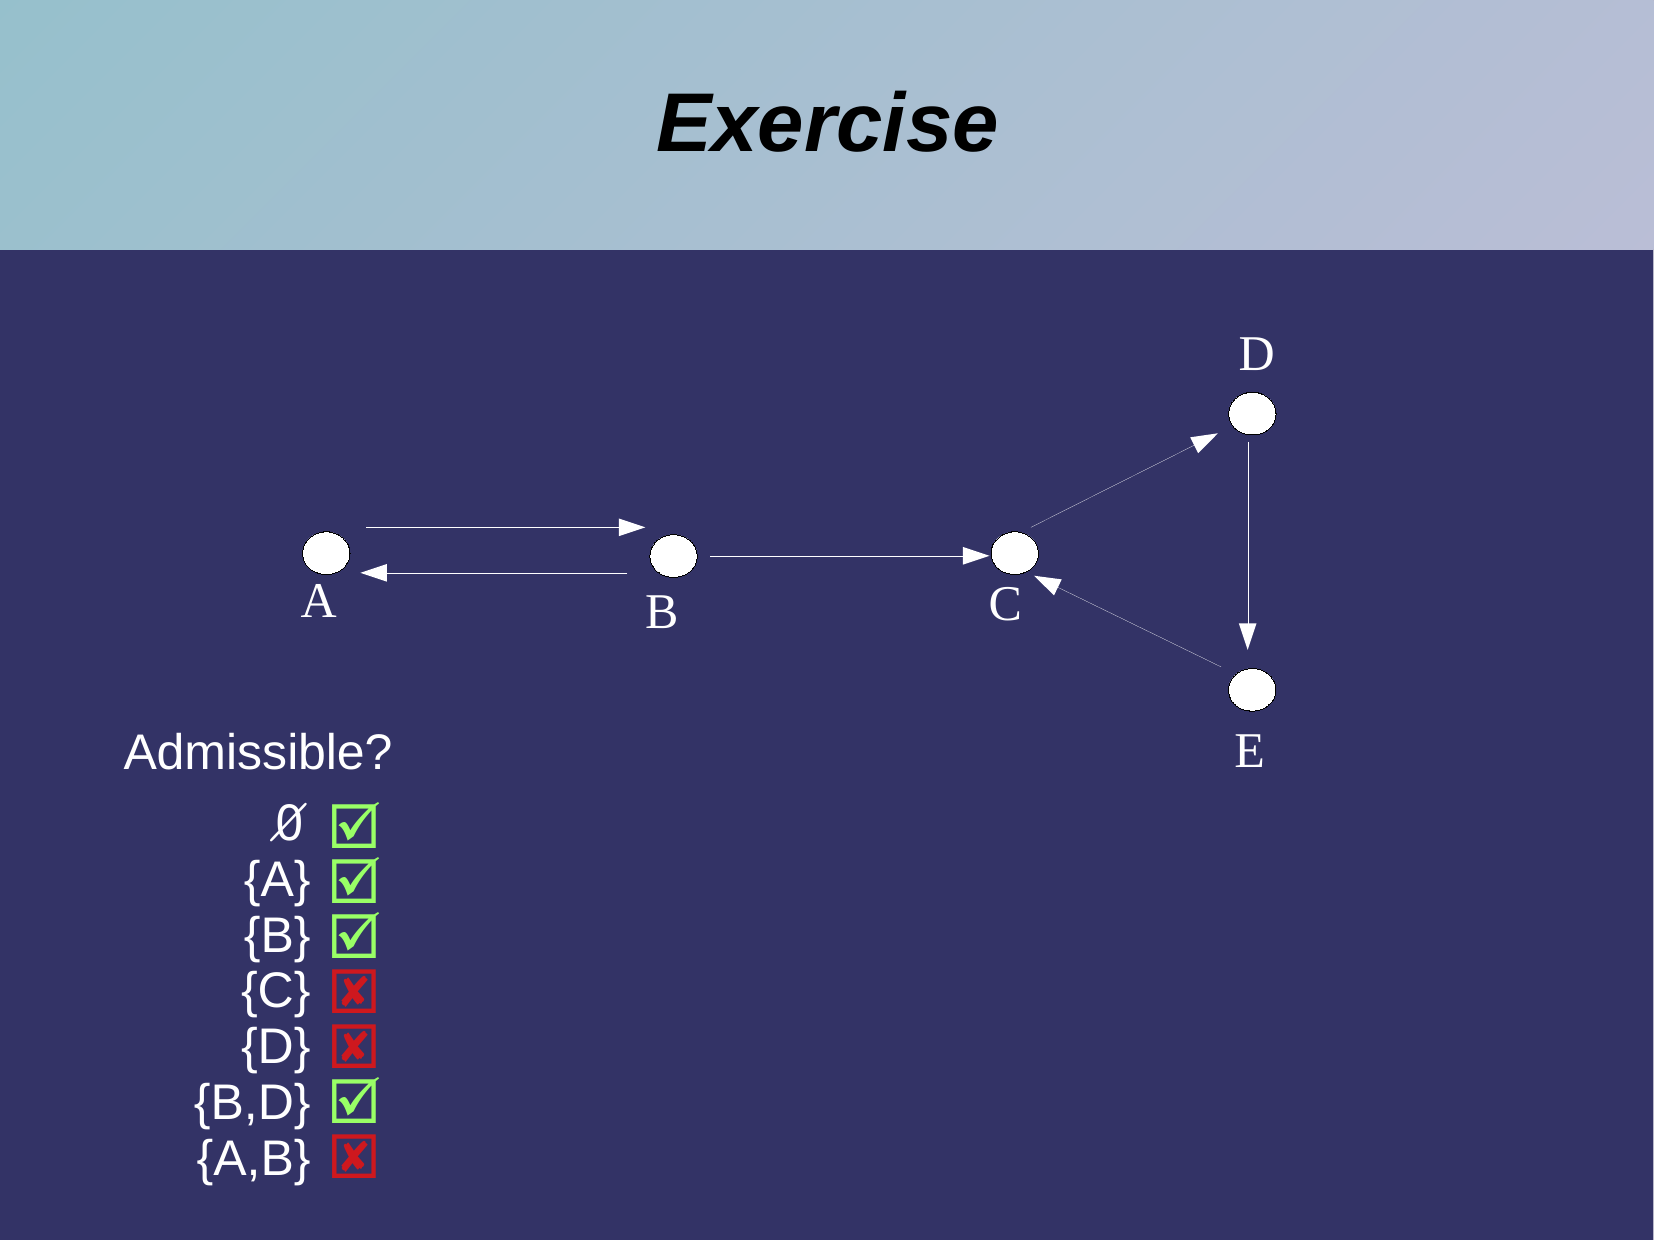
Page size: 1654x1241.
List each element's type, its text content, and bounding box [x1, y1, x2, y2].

text_box [302, 531, 351, 572]
text_box [1228, 668, 1276, 712]
title Exercise [121, 19, 1534, 227]
text_box        [327, 806, 452, 1192]
text_box Admissible? [109, 724, 393, 784]
text_box [649, 534, 698, 578]
text_box ∅ {A} {B} {C} {D} {B,D} {A,B} [186, 805, 311, 1186]
text_box E [1234, 723, 1284, 806]
text_box A [300, 572, 356, 691]
text_box [1228, 396, 1277, 435]
text_box D [1238, 326, 1299, 402]
text_box B [644, 584, 701, 703]
text_box [991, 531, 1039, 575]
text_box C [988, 575, 1049, 694]
